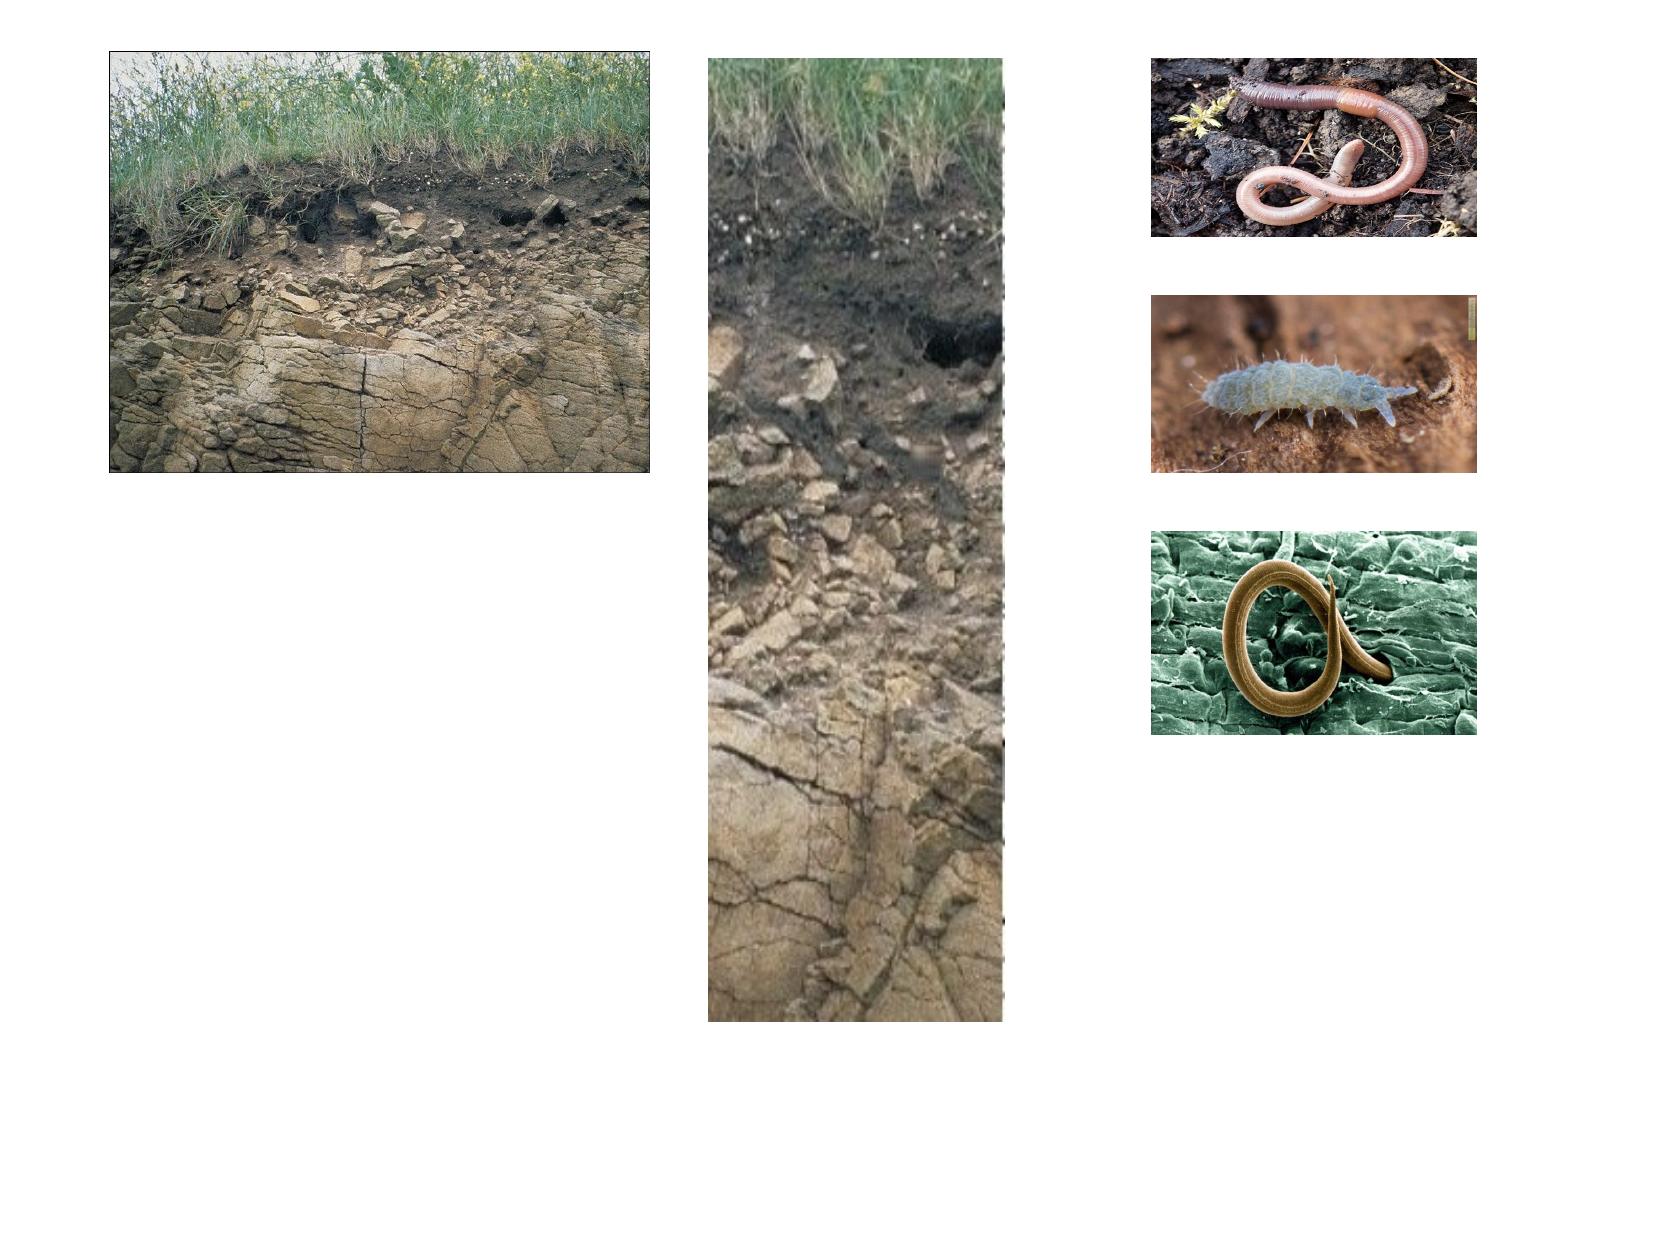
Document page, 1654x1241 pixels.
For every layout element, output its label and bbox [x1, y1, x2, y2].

picture [1151, 58, 1477, 237]
picture [1151, 295, 1477, 473]
picture [1151, 531, 1477, 735]
picture [109, 51, 650, 473]
picture [708, 58, 1005, 1022]
